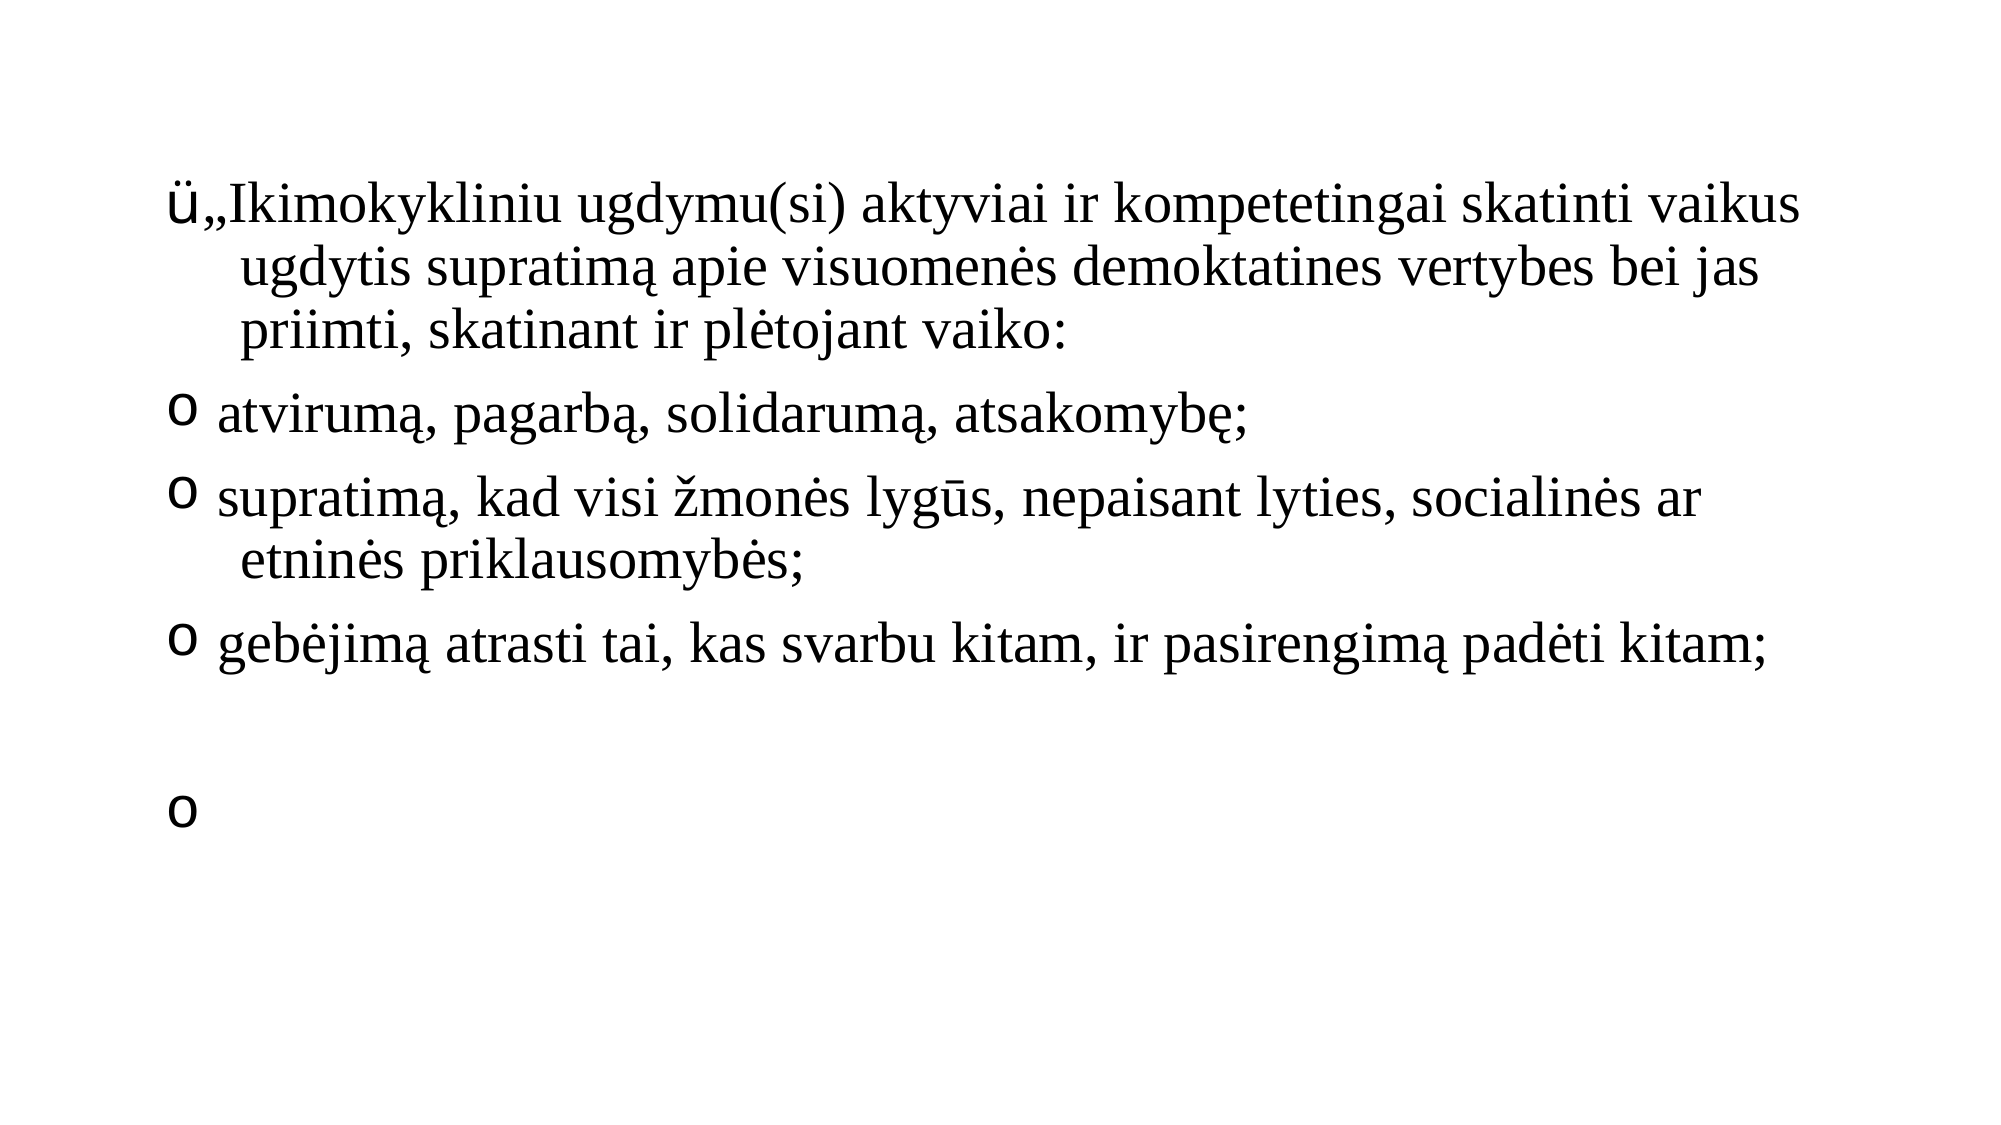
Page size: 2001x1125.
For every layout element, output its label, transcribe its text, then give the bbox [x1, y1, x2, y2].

list „Ikimokykliniu ugdymu(si) aktyviai ir kompetetingai skatinti vaikus ugdytis supratimą apie visuomenės demoktatines vertybes bei jas priimti, skatinant ir plėtojant vaiko: atvirumą, pagarbą, solidarumą, atsakomybę; supratimą, kad visi žmonės lygūs, nepaisant lyties, socialinės ar etninės priklausomybės; gebėjimą atrasti tai, kas svarbu kitam, ir pasirengimą padėti kitam; [150, 165, 1876, 879]
